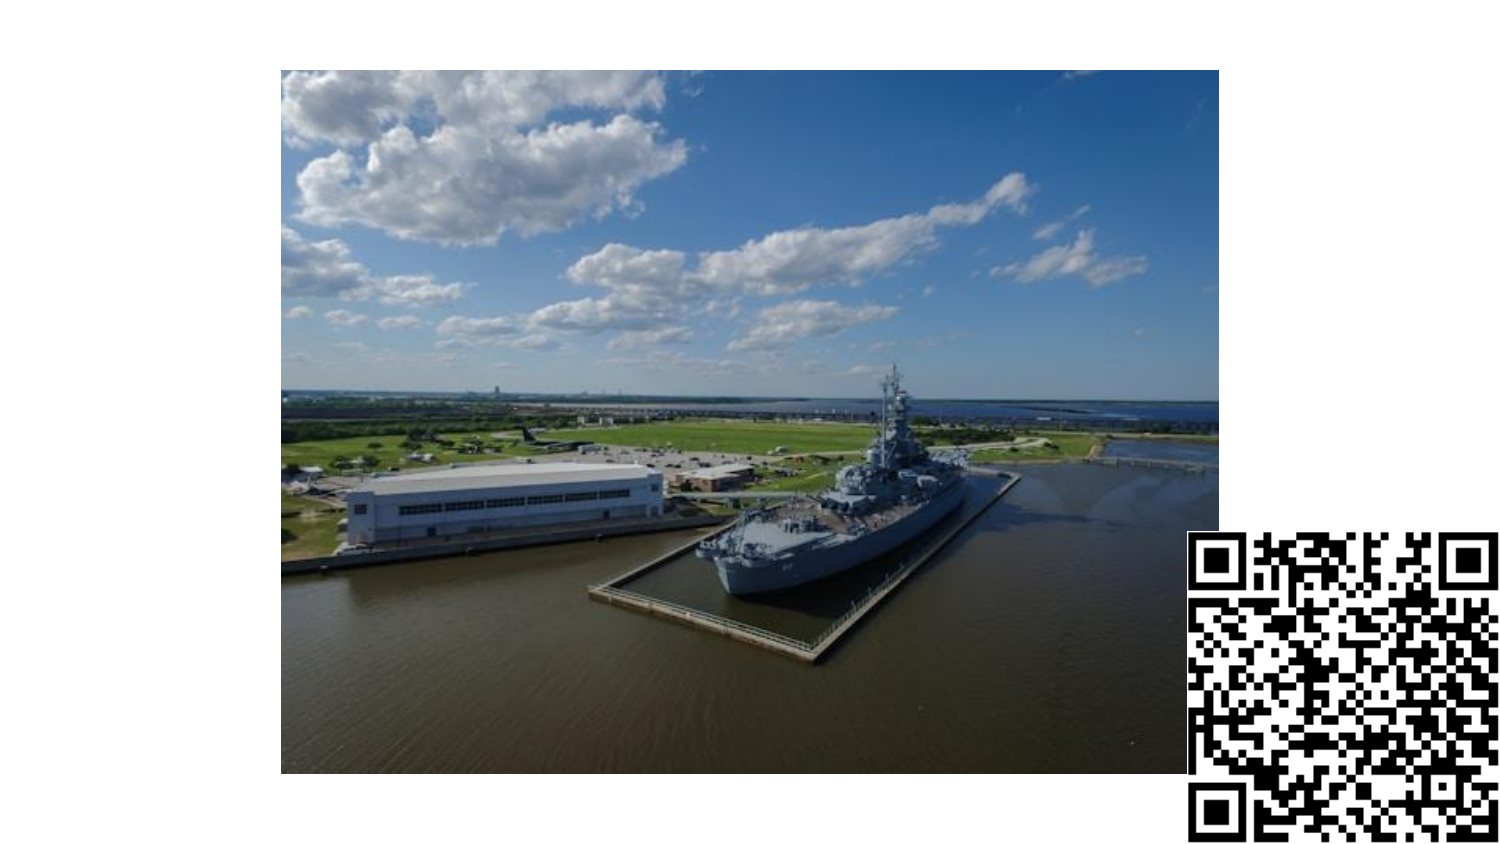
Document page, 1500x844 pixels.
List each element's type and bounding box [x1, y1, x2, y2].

picture [281, 70, 1500, 844]
